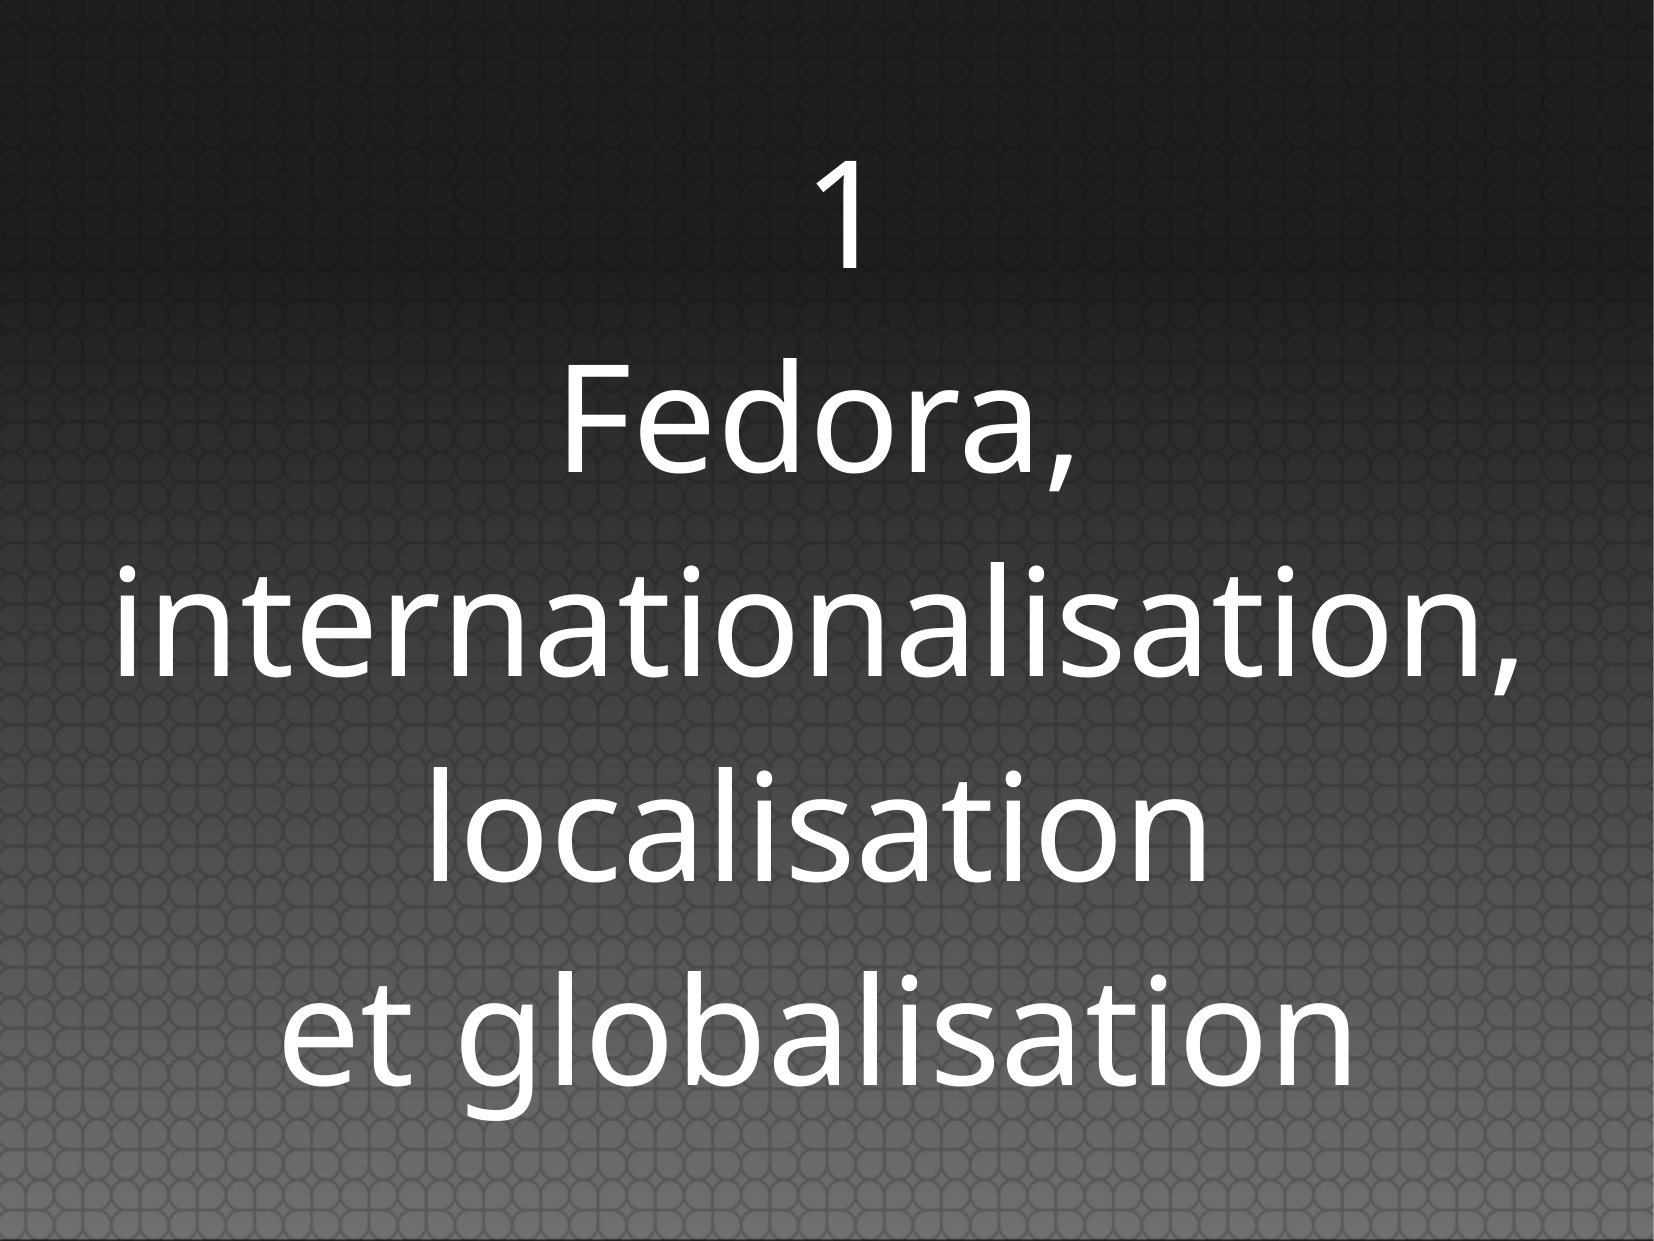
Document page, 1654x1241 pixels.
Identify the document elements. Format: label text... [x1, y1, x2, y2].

title 1 Fedora, internationalisation, localisation et globalisation [75, 237, 1564, 1000]
picture [0, 0, 1654, 1241]
